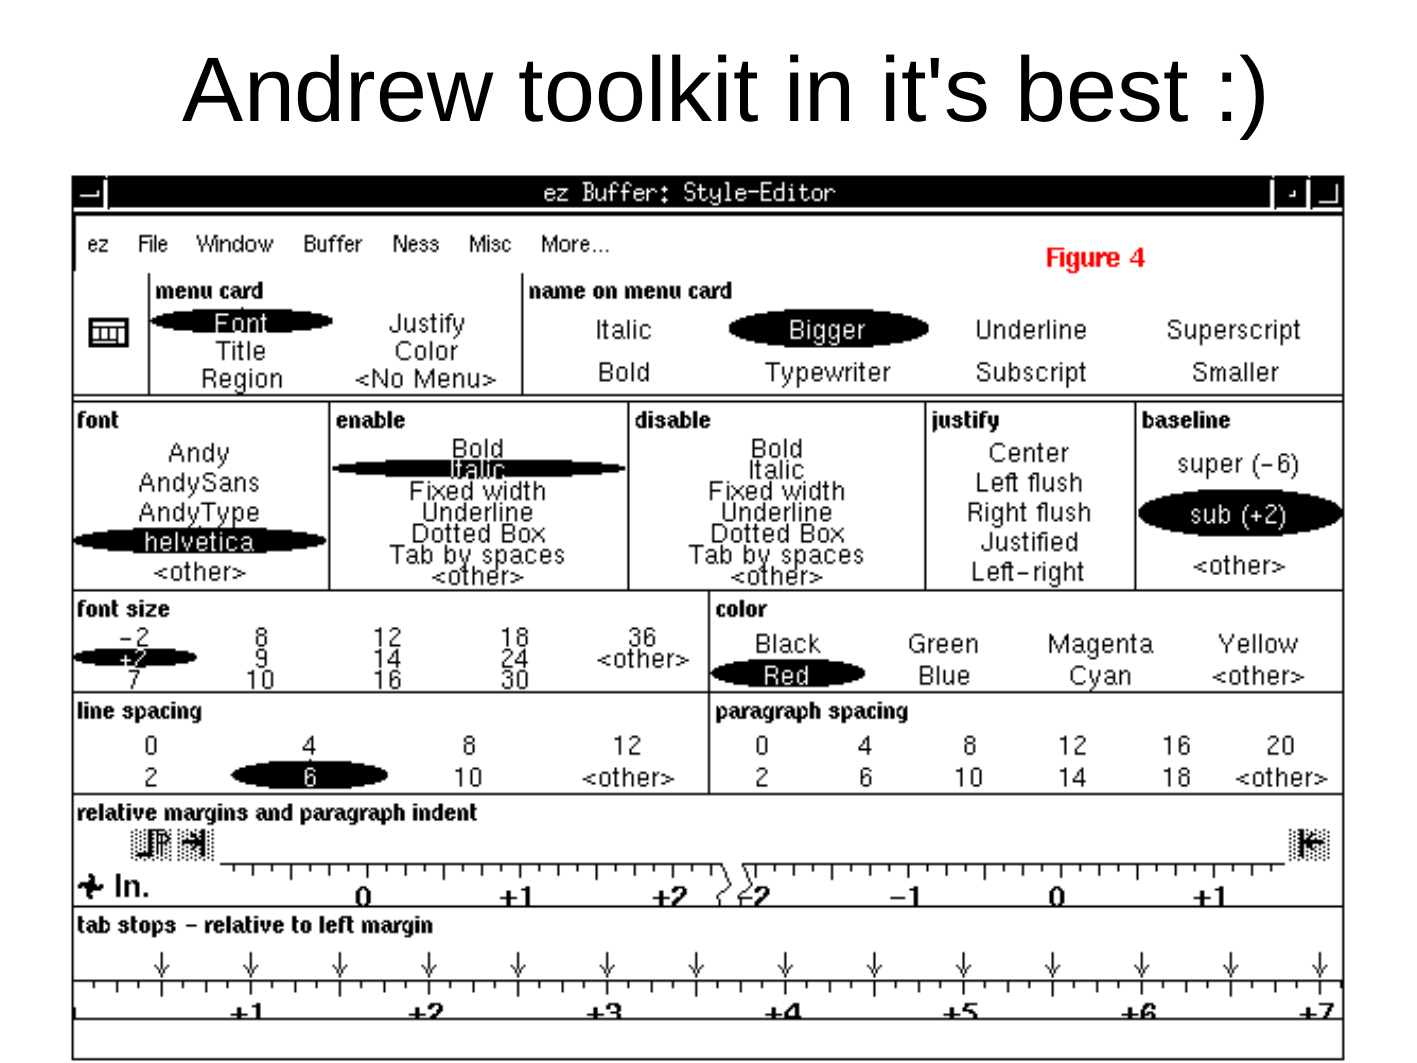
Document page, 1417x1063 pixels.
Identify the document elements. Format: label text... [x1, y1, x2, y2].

picture [70, 174, 1347, 1063]
title Andrew toolkit in it's best :) [64, 0, 1390, 197]
